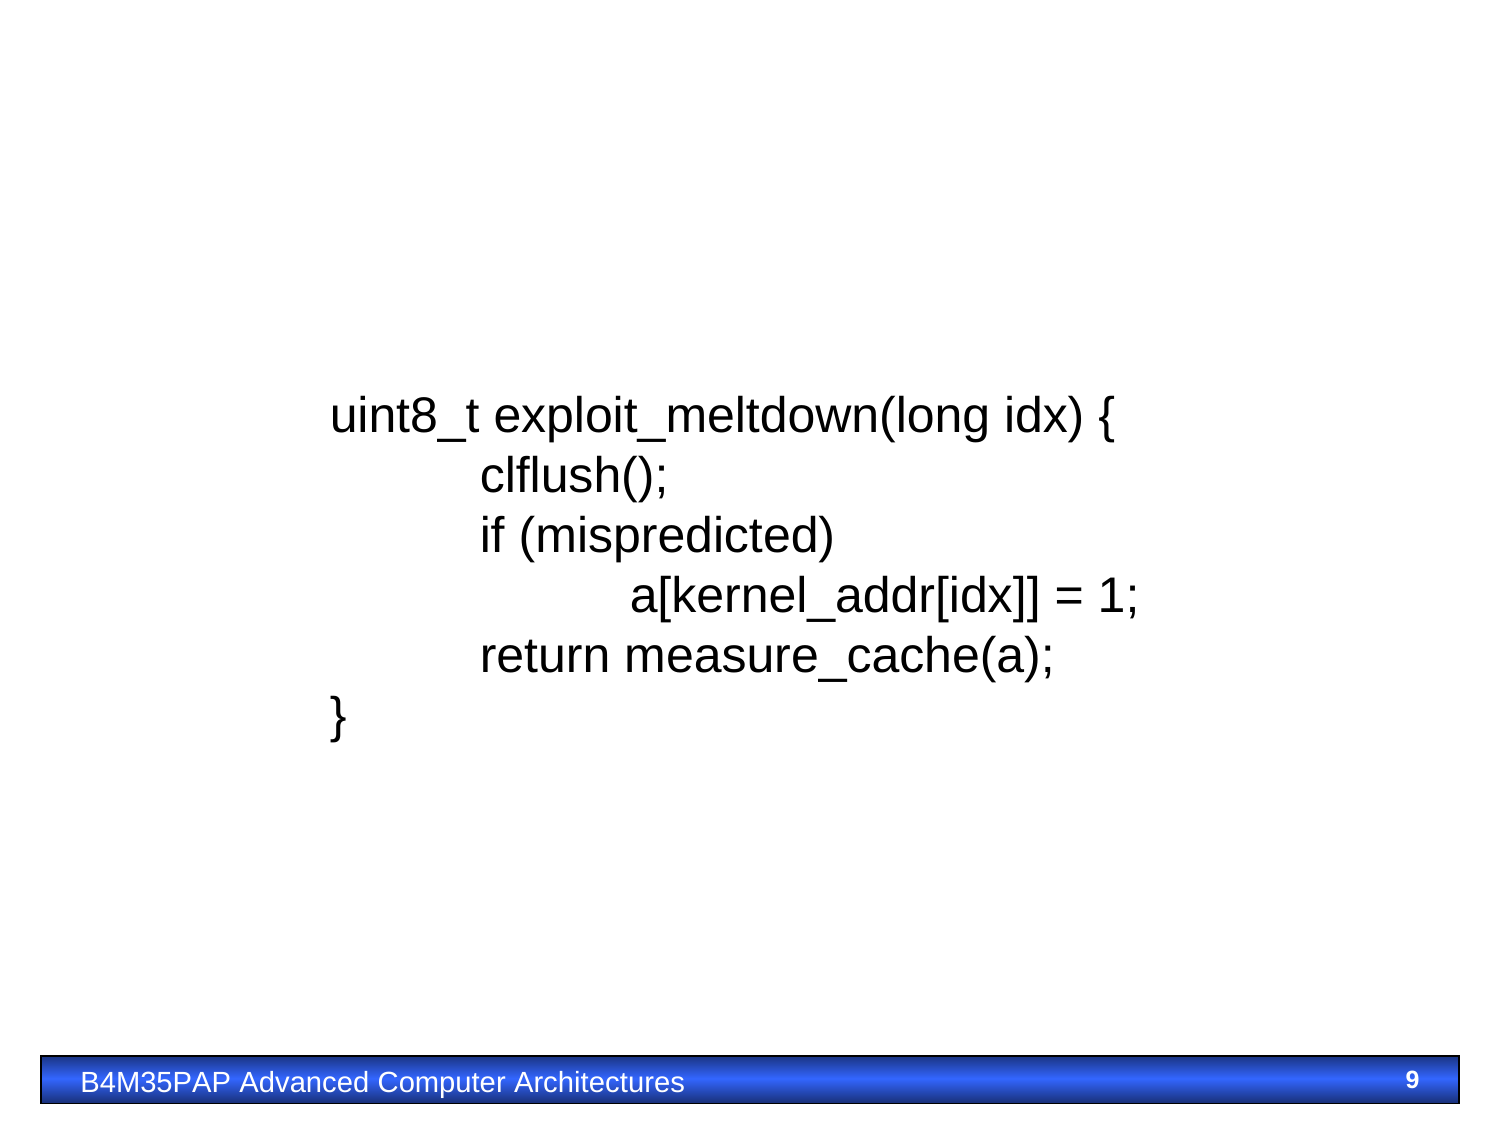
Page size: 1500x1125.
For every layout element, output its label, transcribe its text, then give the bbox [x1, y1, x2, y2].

text_box uint8_t exploit_meltdown(long idx) { clflush(); if (mispredicted) a[kernel_addr[idx]] = 1; return measure_cache(a); } [315, 375, 1156, 750]
